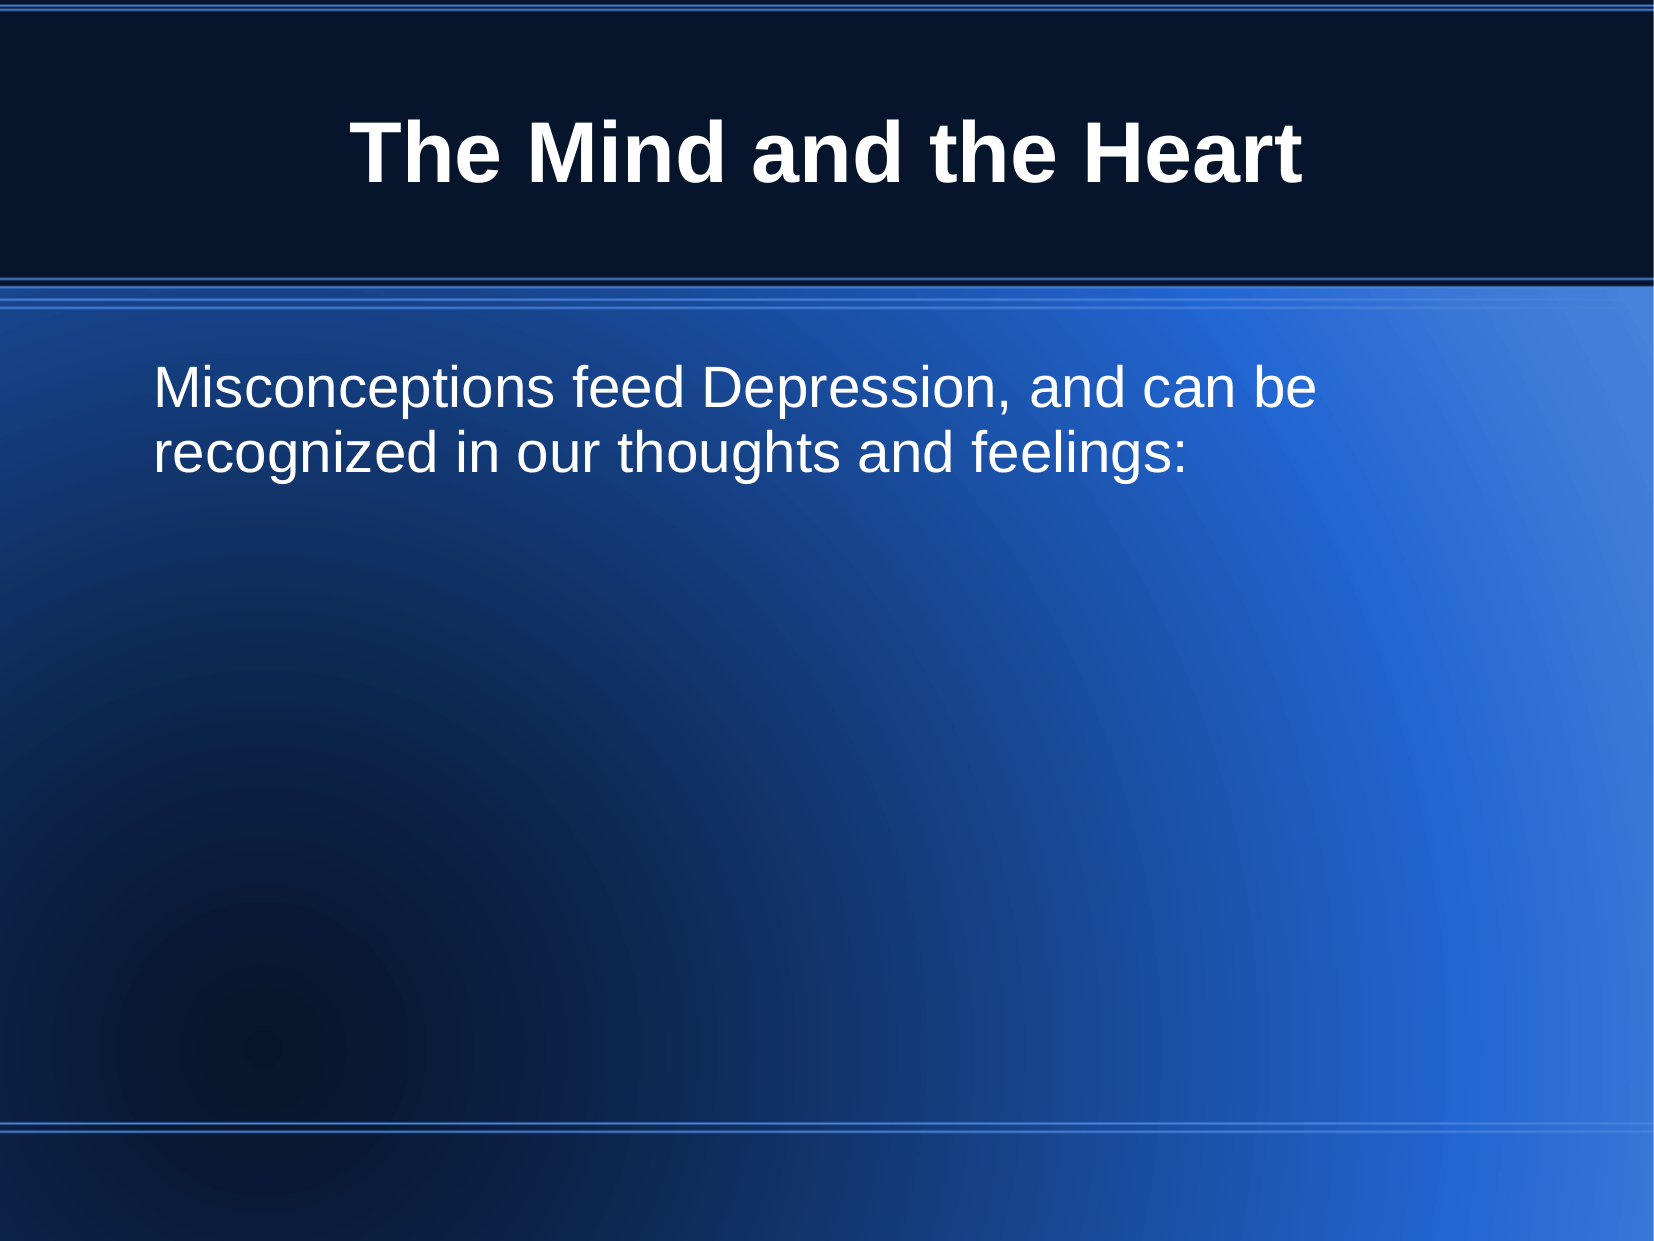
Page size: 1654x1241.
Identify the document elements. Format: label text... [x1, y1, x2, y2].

title The Mind and the Heart [82, 49, 1571, 257]
text_box [630, 390, 660, 462]
list Misconceptions feed Depression, and can be recognized in our thoughts and feelings: [82, 355, 1571, 1209]
picture [0, 0, 1654, 1241]
